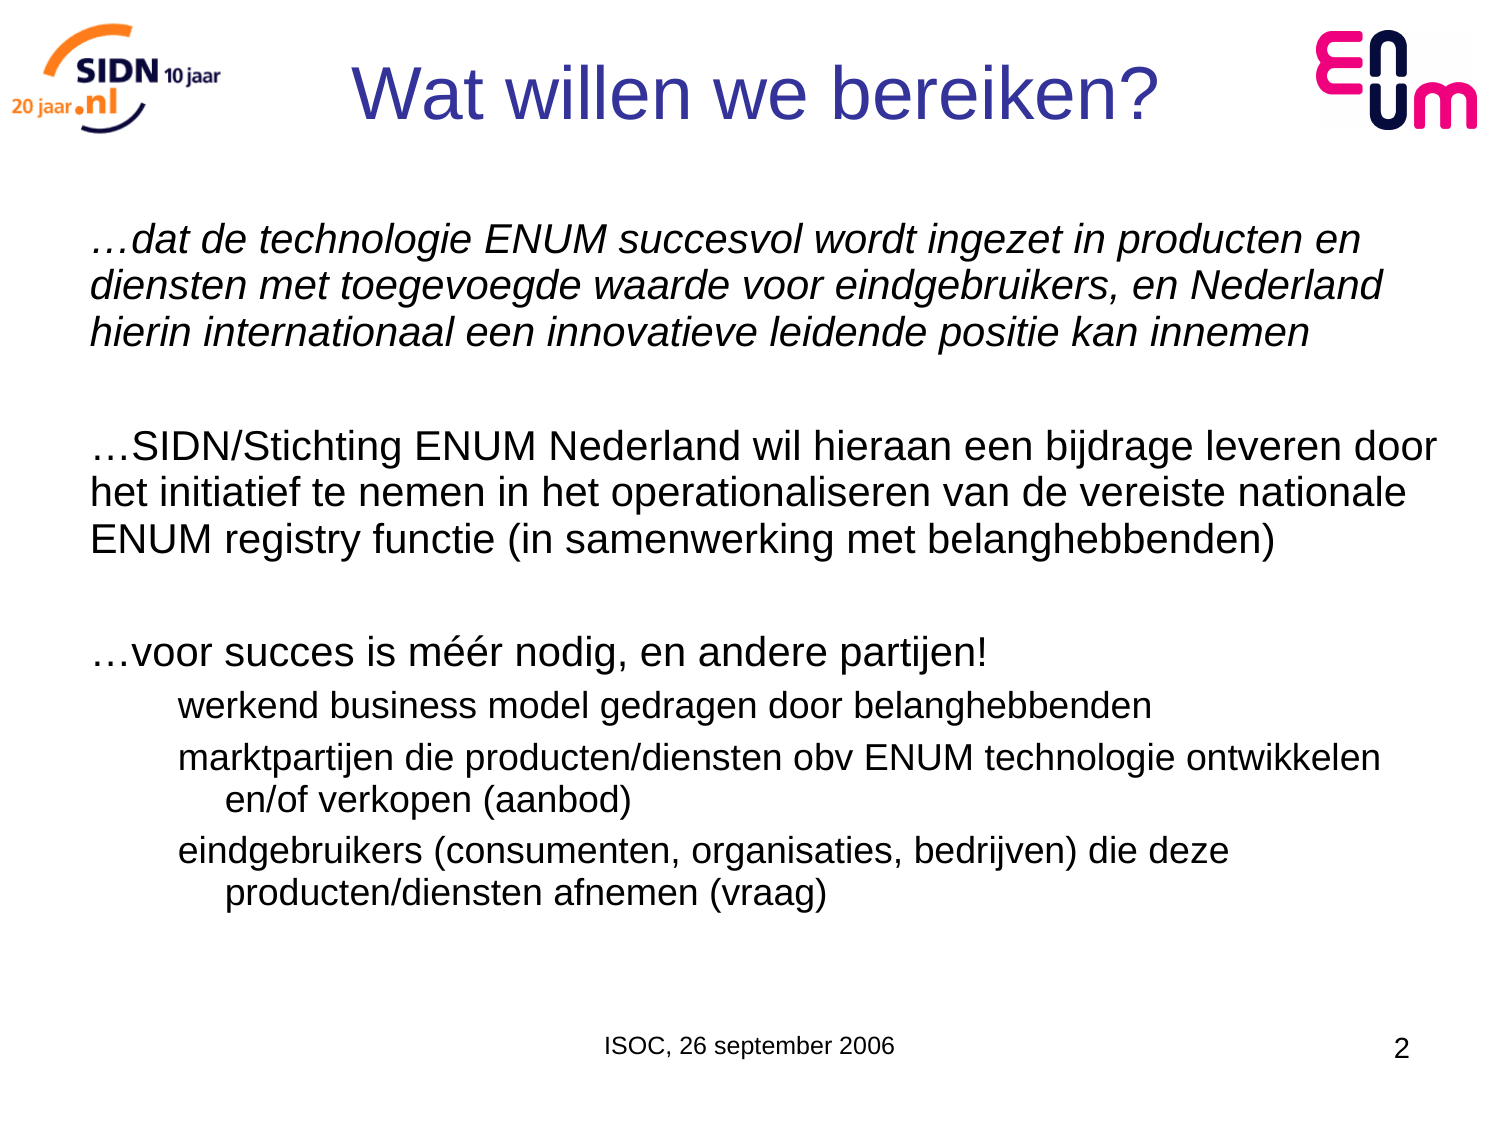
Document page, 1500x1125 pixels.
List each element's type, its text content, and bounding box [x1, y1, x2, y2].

list …dat de technologie ENUM succesvol wordt ingezet in producten en diensten met toegevoegde waarde voor eindgebruikers, en Nederland hierin internationaal een innovatieve leidende positie kan innemen …SIDN/Stichting ENUM Nederland wil hieraan een bijdrage leveren door het initiatief te nemen in het operationaliseren van de vereiste nationale ENUM registry functie (in samenwerking met belanghebbenden) …voor succes is méér nodig, en andere partijen! werkend business model gedragen door belanghebbenden marktpartijen die producten/diensten obv ENUM technologie ontwikkelen en/of verkopen (aanbod) eindgebruikers (consumenten, organisaties, bedrijven) die deze producten/diensten afnemen (vraag) [74, 208, 1459, 1023]
title Wat willen we bereiken? [230, 0, 1282, 188]
picture [0, 0, 230, 152]
